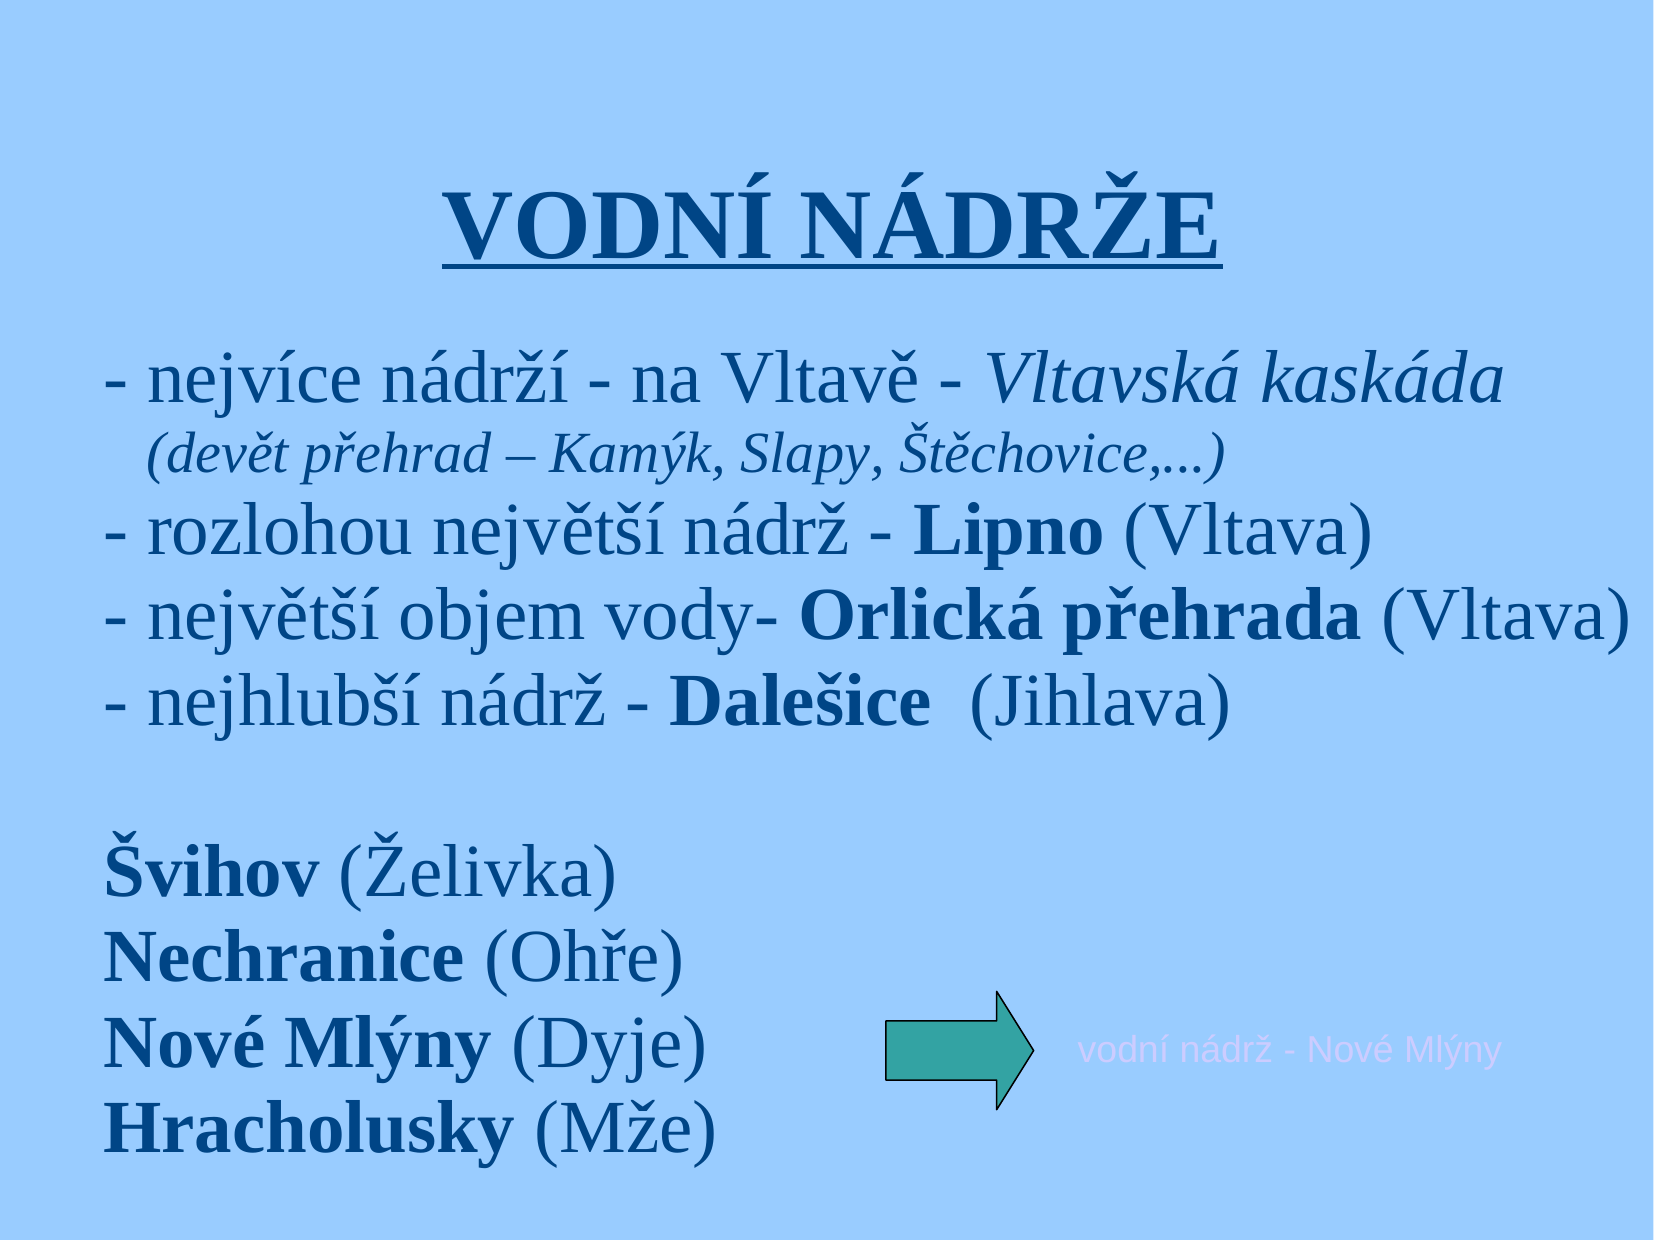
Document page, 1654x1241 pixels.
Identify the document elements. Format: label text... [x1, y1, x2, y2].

text_box VODNÍ NÁDRŽE [88, 118, 1577, 323]
text_box - nejvíce nádrží - na Vltavě - Vltavská kaskáda (devět přehrad – Kamýk, Slapy, Štěchovice,...) - rozlohou největší nádrž - Lipno (Vltava) - největší objem vody- Orlická přehrada (Vltava) - nejhlubší nádrž - Dalešice (Jihlava) Švihov (Želivka) Nechranice (Ohře) Nové Mlýny (Dyje) Hracholusky (Mže) [88, 323, 1654, 1241]
text_box [885, 991, 1034, 1110]
text_box vodní nádrž - Nové Mlýny [1062, 1021, 1597, 1093]
